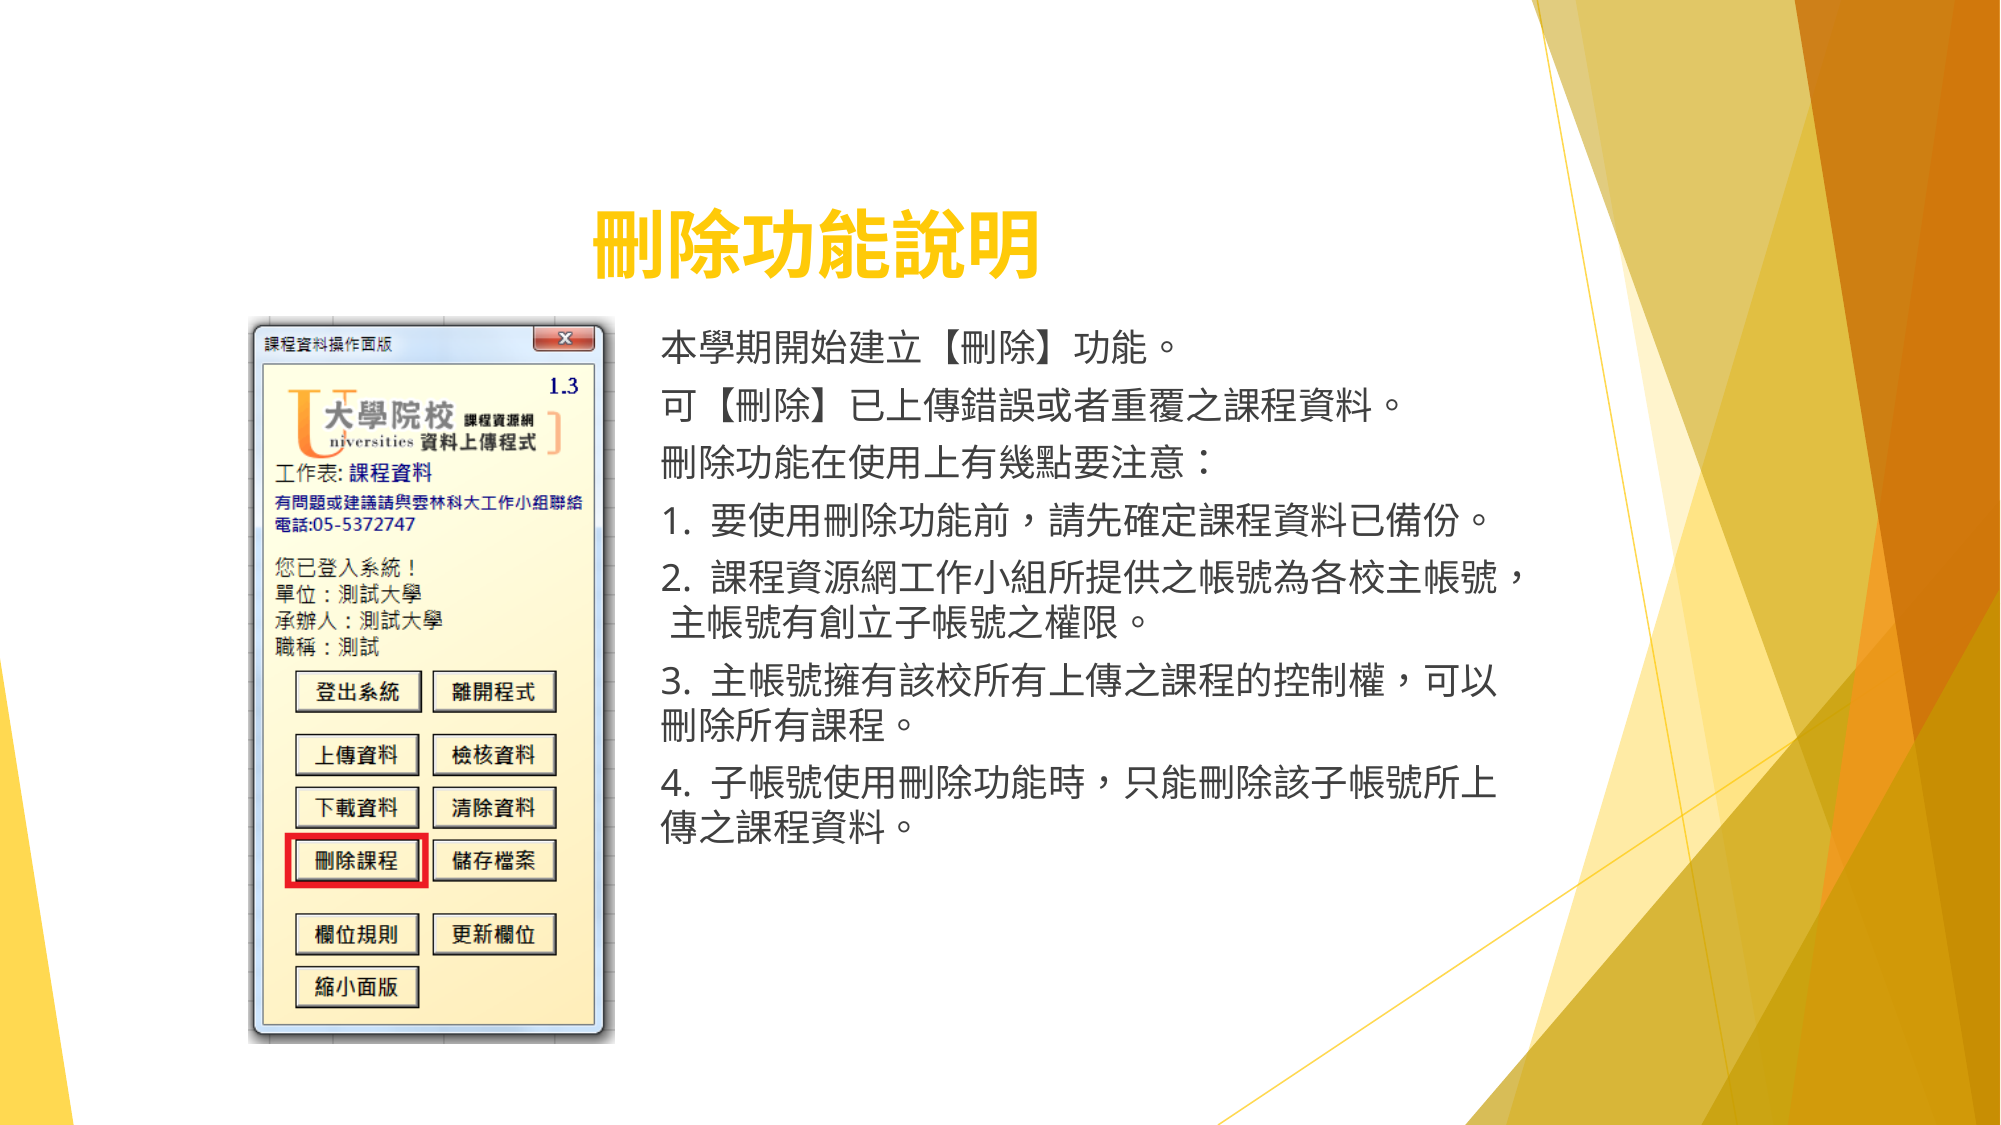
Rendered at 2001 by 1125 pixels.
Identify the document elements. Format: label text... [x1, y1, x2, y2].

title 刪除功能說明 [111, 99, 1522, 317]
text_box 本學期開始建立【刪除】功能。 可【刪除】已上傳錯誤或者重覆之課程資料。 刪除功能在使用上有幾點要注意： 1. 要使用刪除功能前，請先確定課程資料已備份。 2. 課程資源網工作小組所提供之帳號為各校主帳號， 主帳號有創立子帳號之權限。 3. 主帳號擁有該校所有上傳之課程的控制權，可以刪除所有課程。 4. 子帳號使用刪除功能時，只能刪除該子帳號所上傳之課程資料。 [645, 316, 1522, 908]
picture [248, 316, 615, 1044]
